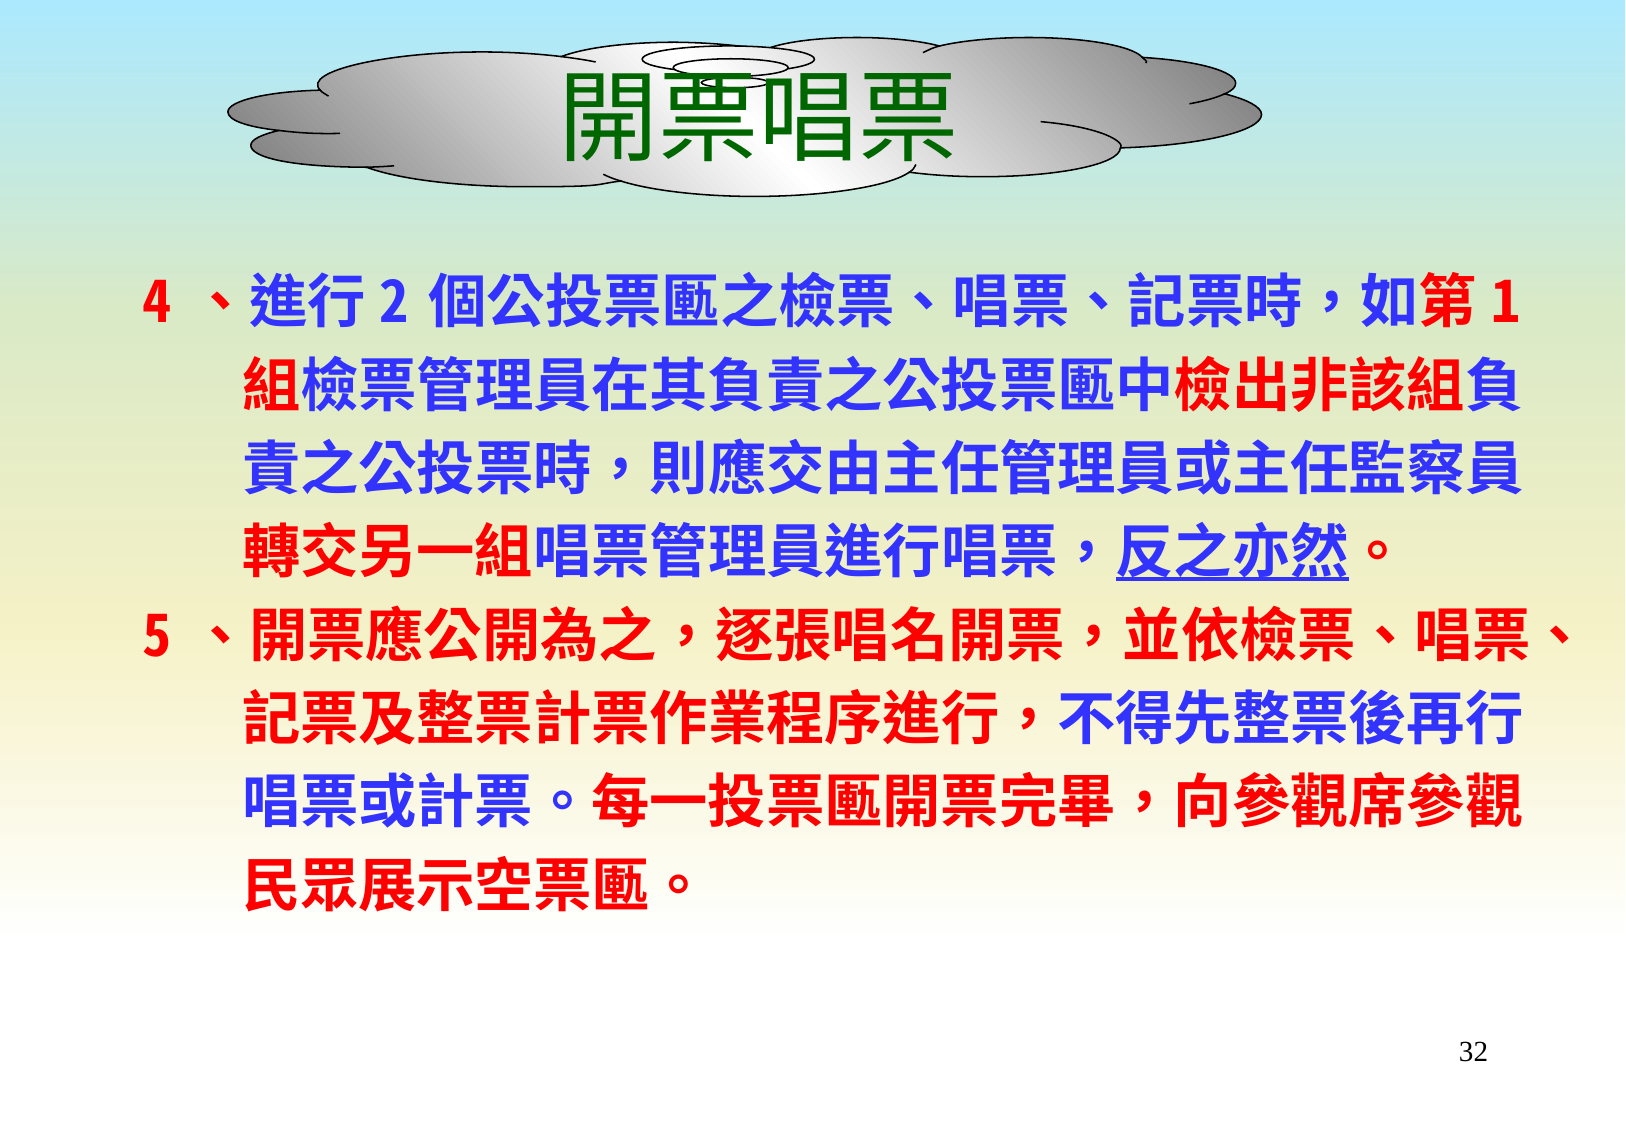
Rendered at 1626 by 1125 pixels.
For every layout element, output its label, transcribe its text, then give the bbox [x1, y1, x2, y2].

picture [0, 0, 1626, 1125]
text_box 4、進行2個公投票匭之檢票、唱票、記票時，如第1組檢票管理員在其負責之公投票匭中檢出非該組負責之公投票時，則應交由主任管理員或主任監察員轉交另一組唱票管理員進行唱票，反之亦然。 5、開票應公開為之，逐張唱名開票，並依檢票、唱票、記票及整票計票作業程序進行，不得先整票後再行唱票或計票。每一投票匭開票完畢，向參觀席參觀民眾展示空票匭。 [127, 243, 1557, 926]
text_box 32 [1164, 1025, 1504, 1101]
text_box 開票唱票 [227, 37, 1262, 197]
